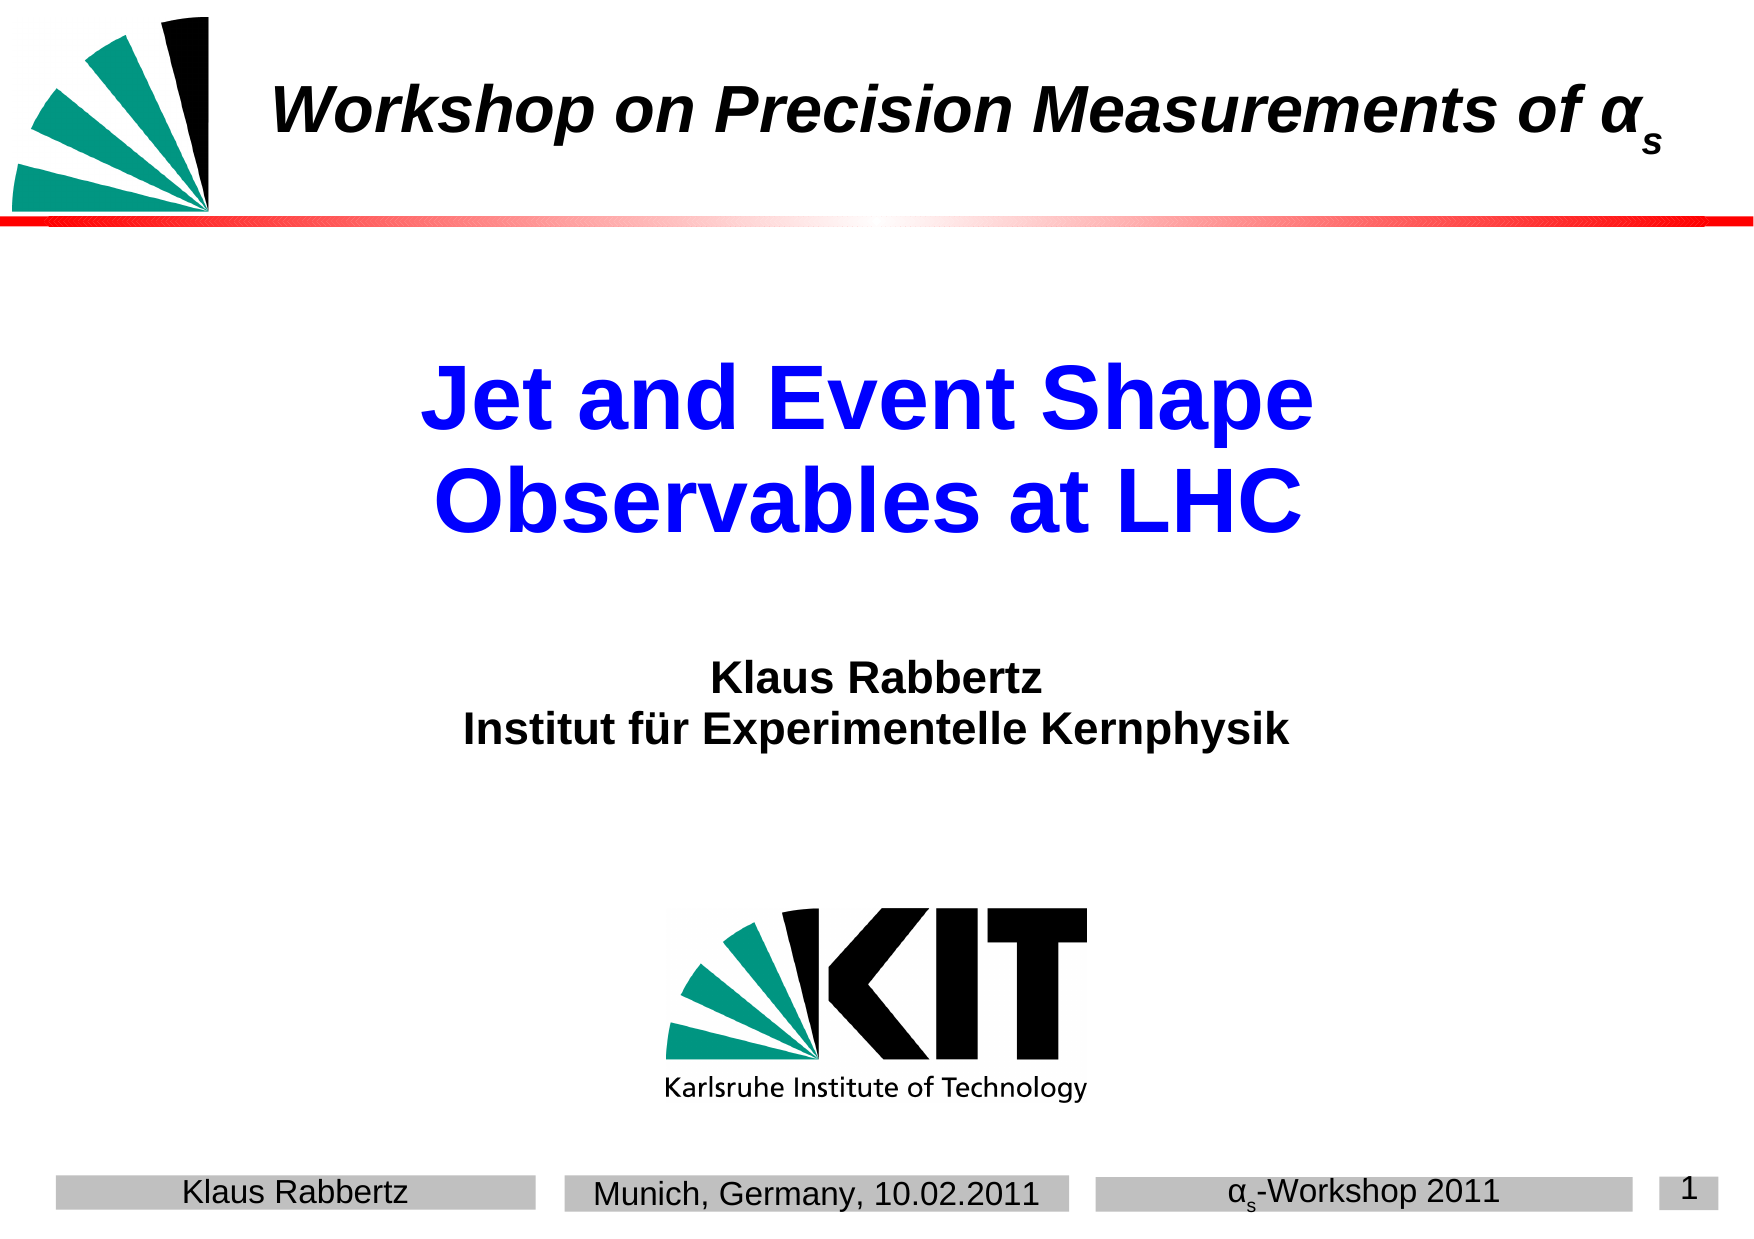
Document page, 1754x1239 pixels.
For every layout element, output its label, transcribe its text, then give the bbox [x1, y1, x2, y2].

text_box Jet and Event Shape Observables at LHC [408, 341, 1345, 559]
text_box Klaus Rabbertz Institut für Experimentelle Kernphysik [451, 646, 1302, 785]
picture [12, 17, 209, 214]
title Workshop on Precision Measurements of αs [263, 27, 1682, 207]
picture [666, 908, 1087, 1103]
